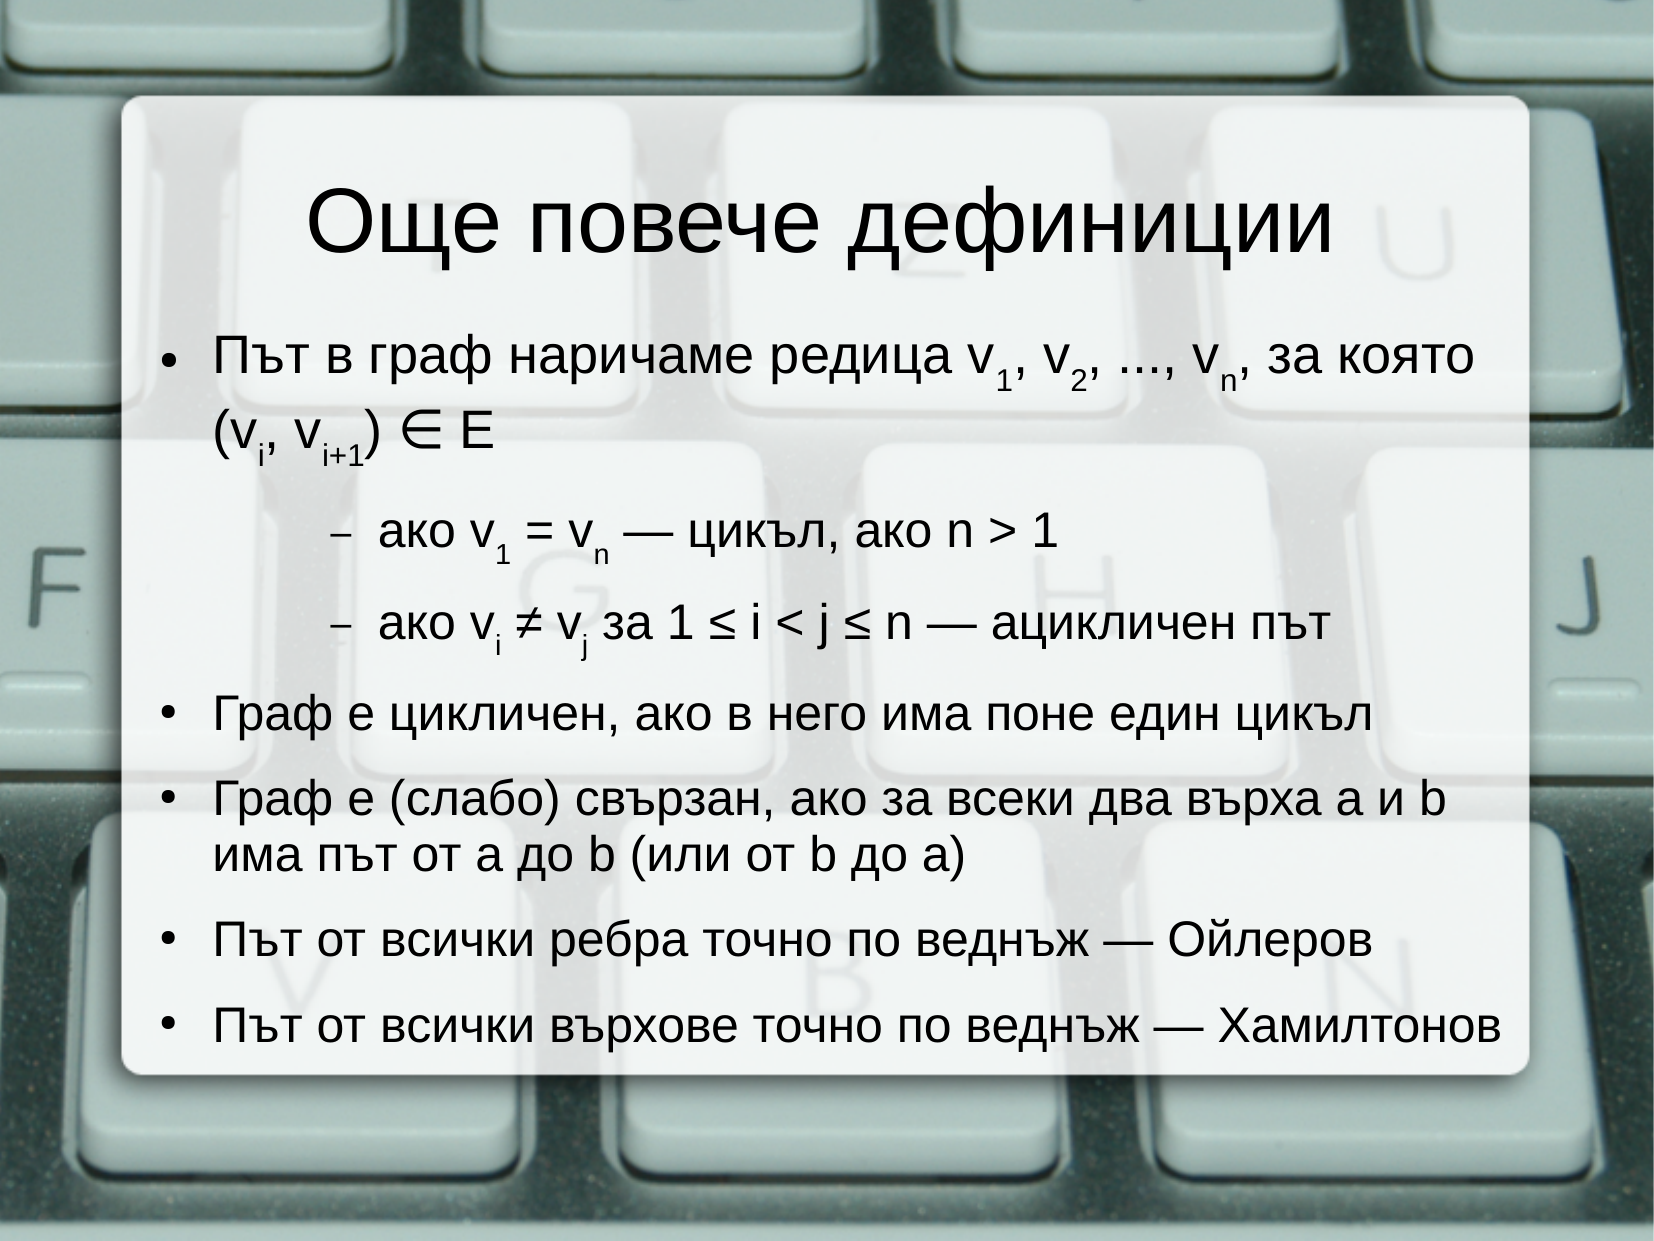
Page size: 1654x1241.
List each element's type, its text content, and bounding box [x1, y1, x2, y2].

picture [0, 0, 1654, 1241]
title Още повече дефиниции [135, 117, 1506, 325]
list Път в граф наричаме редица v1, v2, ..., vn, за която (vi, vi+1) ∈ E ако v1 = vn — цикъл, ако n > 1 ако vi ≠ vj за 1 ≤ i < j ≤ n — ацикличен път Граф е цикличен, ако в него има поне един цикъл Граф е (слабо) свързан, ако за всеки два върха a и b има път от a до b (или от b до a) Път от всички ребра точно по веднъж — Ойлеров Път от всички върхове точно по веднъж — Хамилтонов [141, 324, 1512, 1053]
